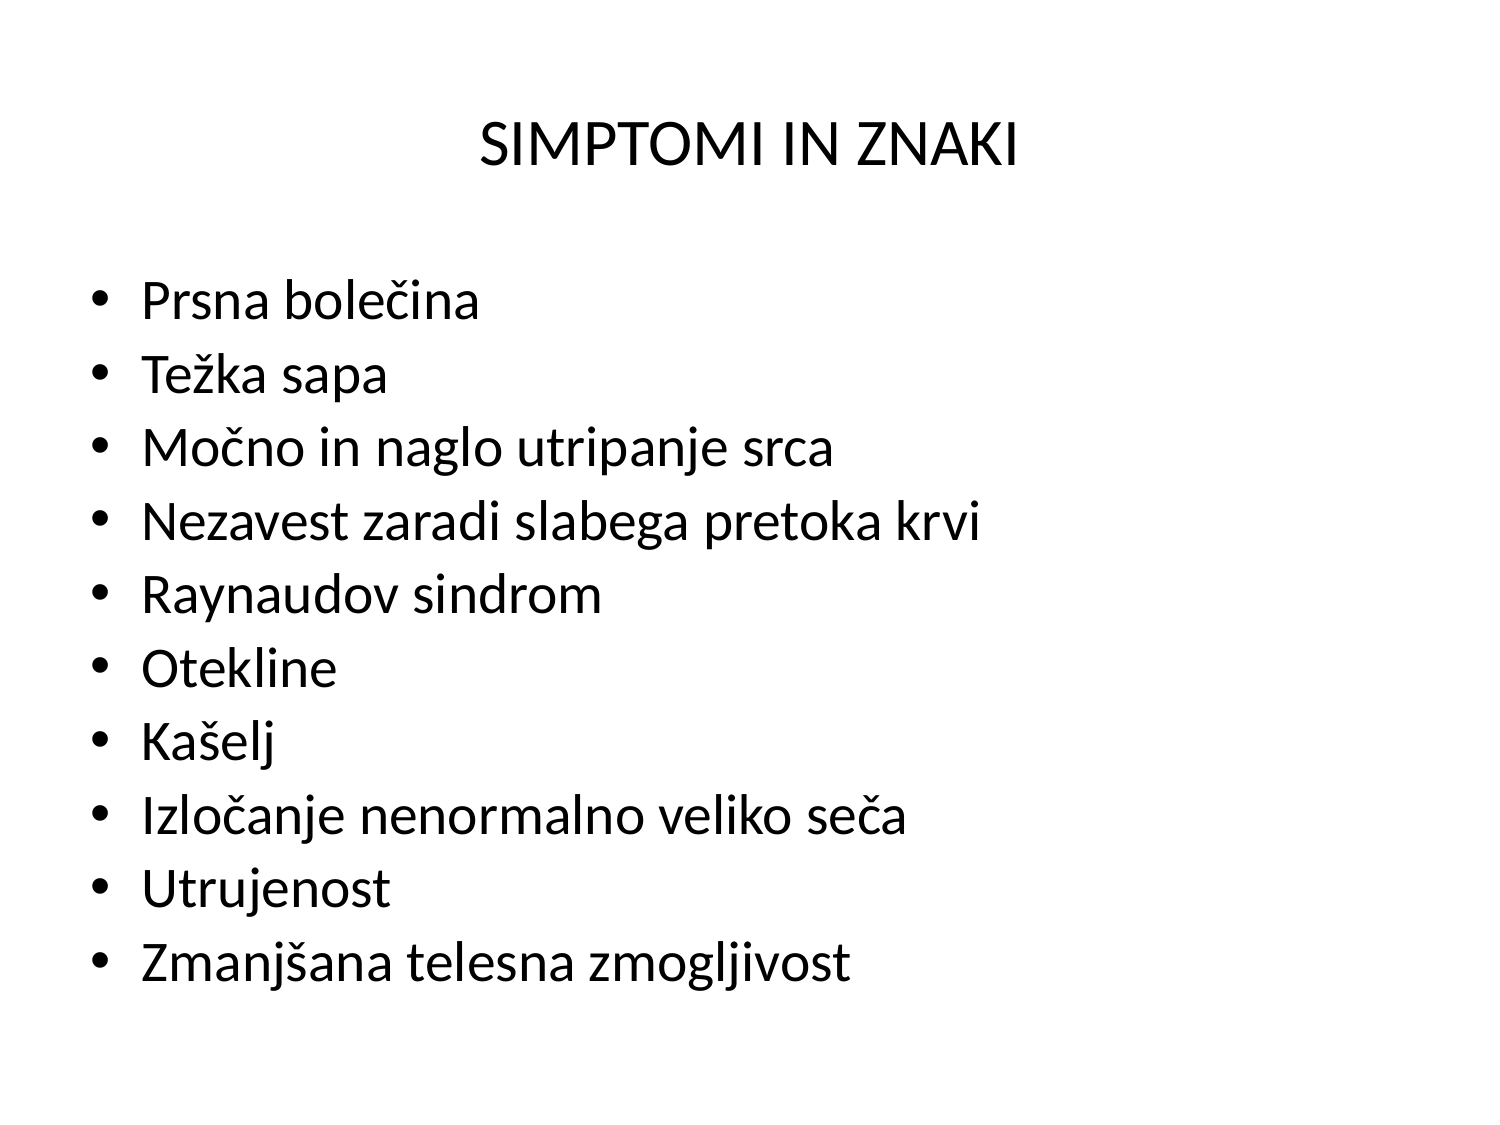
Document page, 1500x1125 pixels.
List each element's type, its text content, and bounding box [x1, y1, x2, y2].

title SIMPTOMI IN ZNAKI [75, 45, 1425, 233]
list Prsna bolečina Težka sapa Močno in naglo utripanje srca Nezavest zaradi slabega pretoka krvi Raynaudov sindrom Otekline Kašelj Izločanje nenormalno veliko seča Utrujenost Zmanjšana telesna zmogljivost [75, 262, 1425, 1005]
